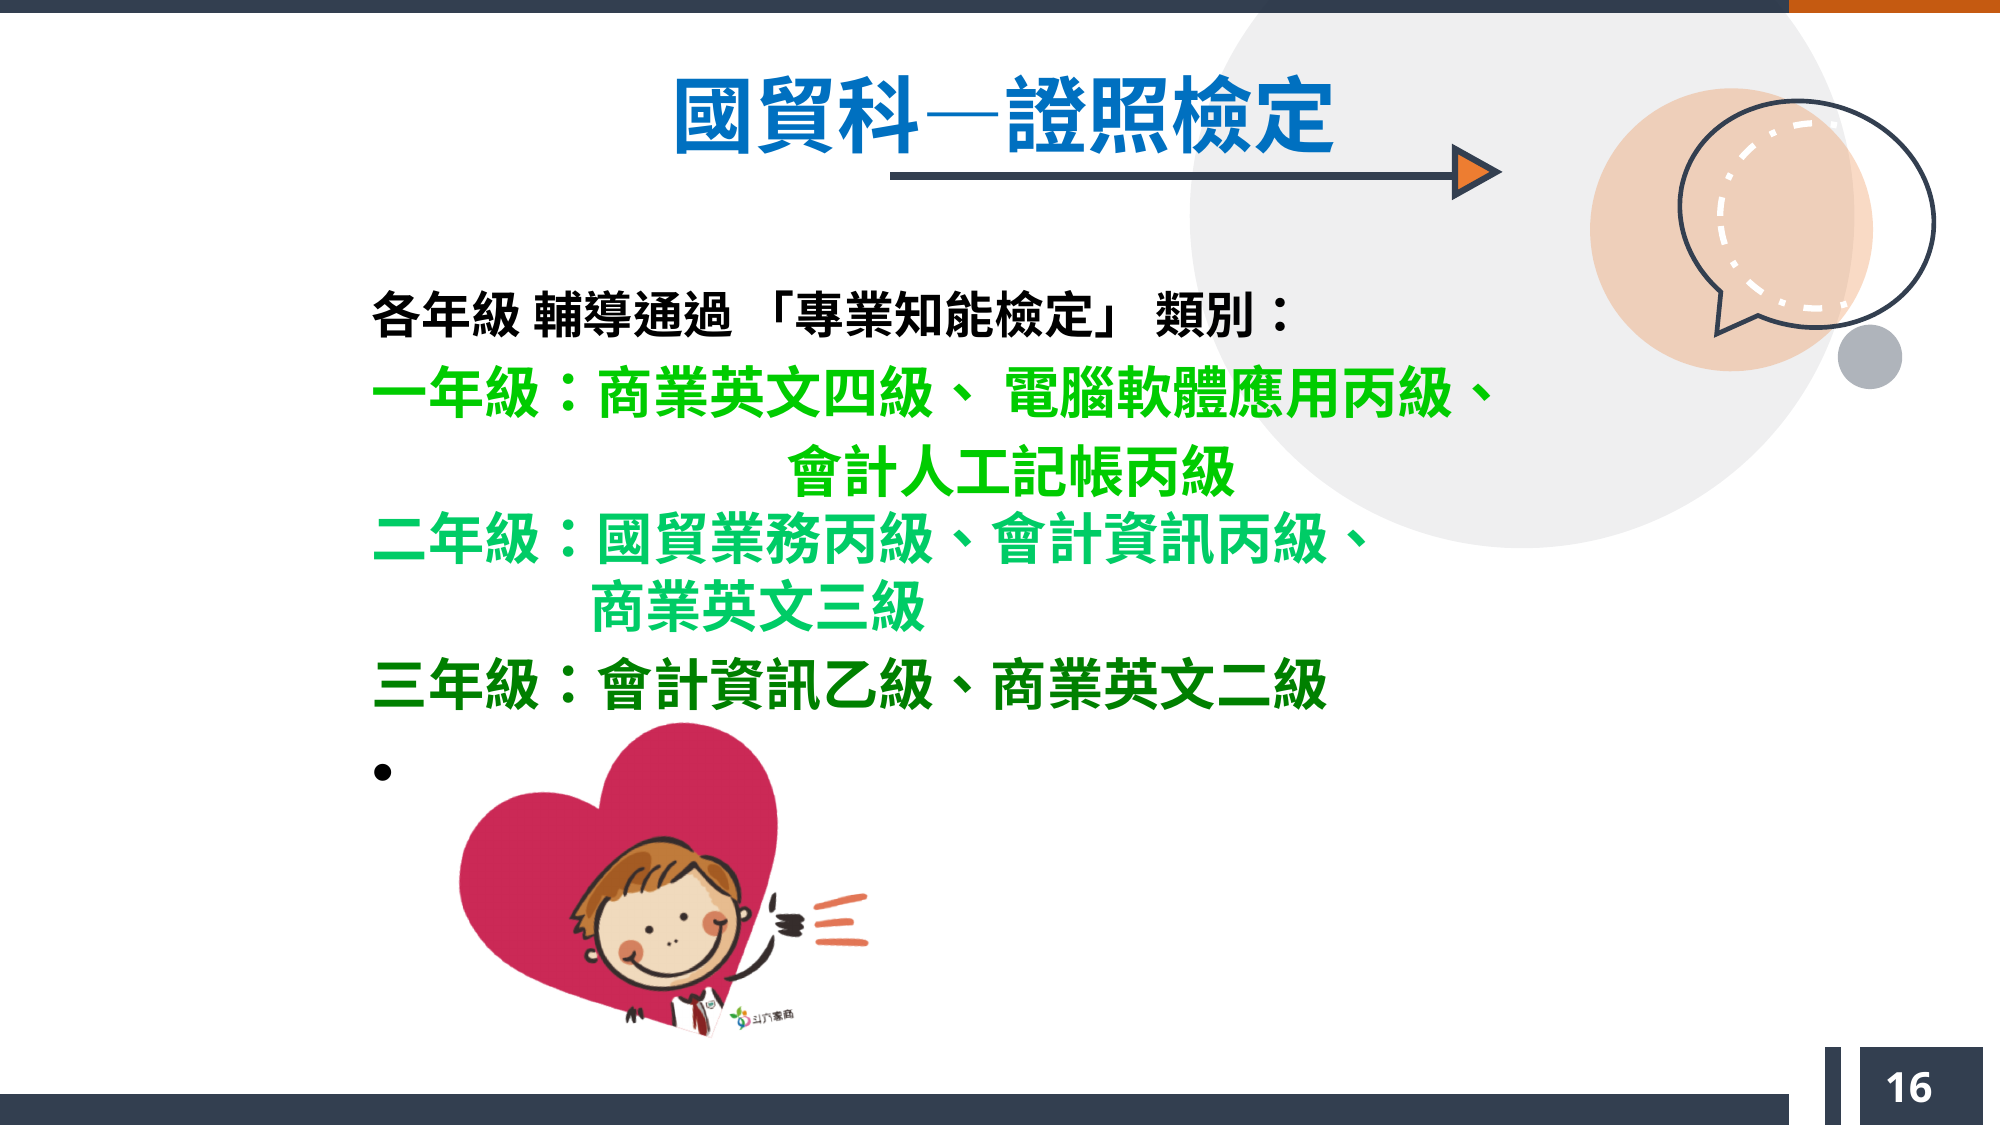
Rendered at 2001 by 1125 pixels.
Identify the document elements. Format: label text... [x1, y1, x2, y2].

text_box [1837, 324, 1903, 390]
text_box [1715, 319, 1835, 487]
text_box 各年級 輔導通過 「專業知能檢定」 類別： 一年級：商業英文四級、 電腦軟體應用丙級、 會計人工記帳丙級 二年級：國貿業務丙級、會計資訊丙級、 商業英文三級 三年級：會計資訊乙級、商業英文二級 [356, 282, 1715, 815]
text_box [1683, 104, 1874, 329]
picture [415, 656, 910, 1102]
text_box 國貿科—證照檢定 [594, 55, 1415, 273]
text_box [890, 0, 1835, 282]
